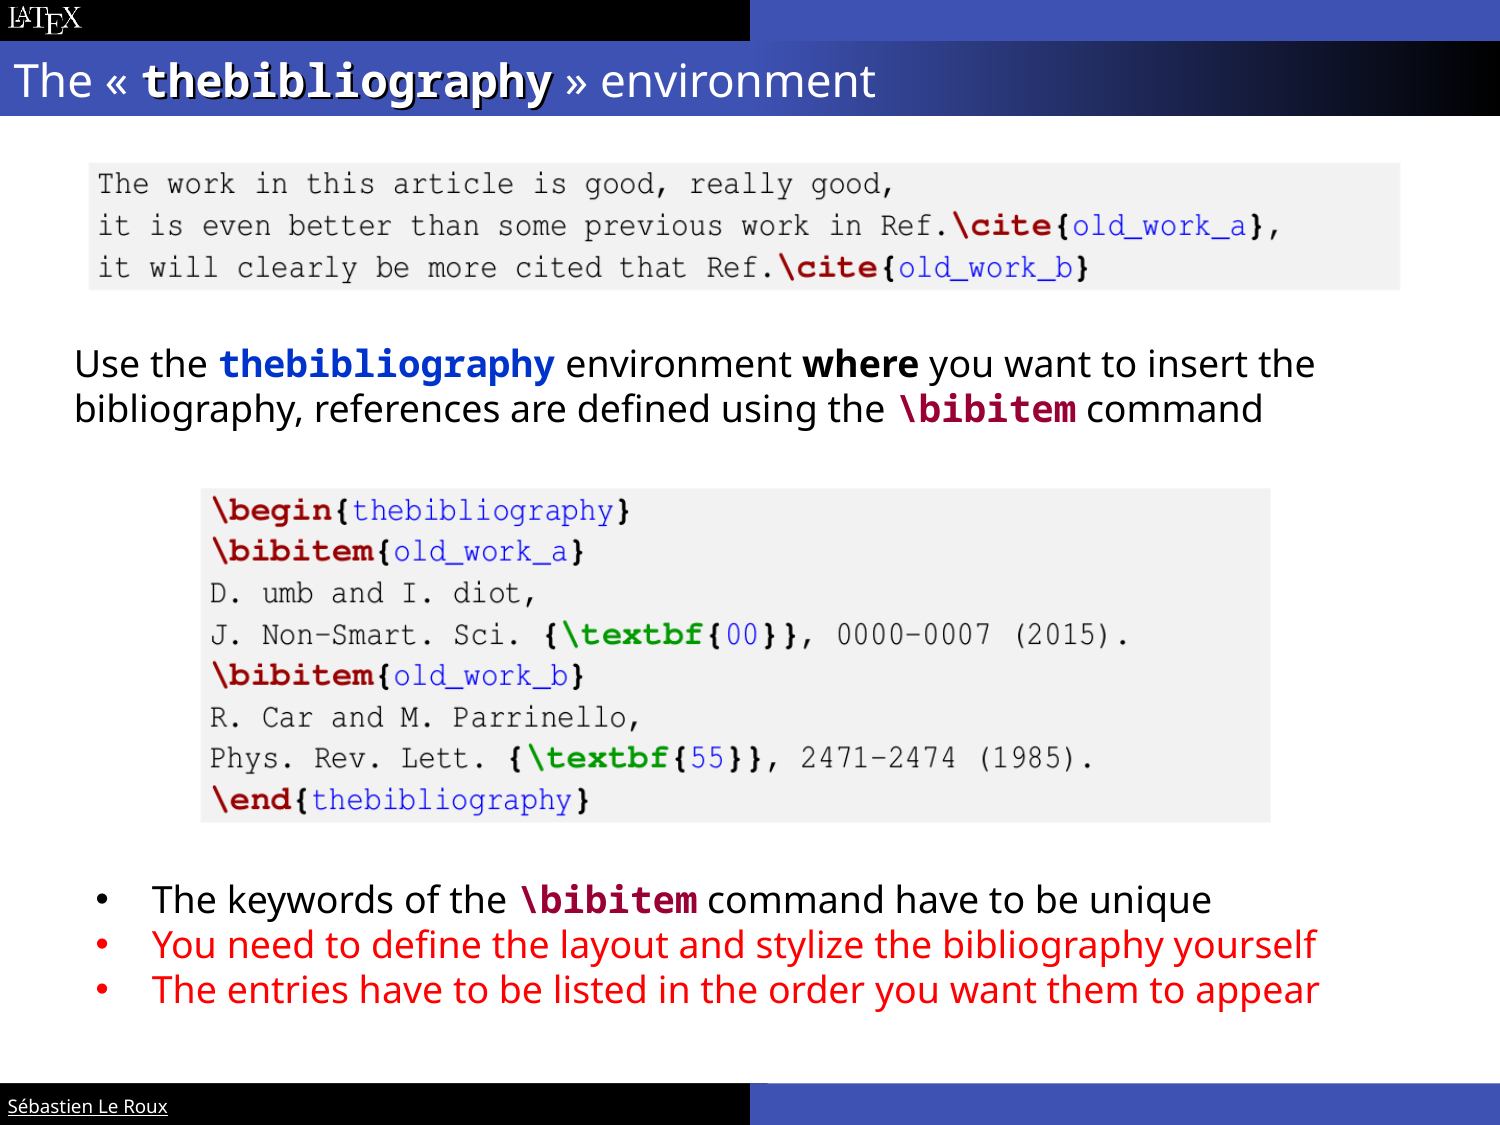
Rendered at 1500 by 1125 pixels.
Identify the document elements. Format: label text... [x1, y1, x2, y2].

picture [72, 148, 1412, 303]
title The « thebibliography » environment [0, 41, 1500, 116]
picture [188, 478, 1283, 829]
text_box The keywords of the \bibitem command have to be unique You need to define the layout and stylize the bibliography yourself The entries have to be listed in the order you want them to appear [5, 868, 1500, 1019]
text_box Use the thebibliography environment where you want to insert the bibliography, references are defined using the \bibitem command [58, 332, 1500, 437]
picture [5, 3, 84, 37]
